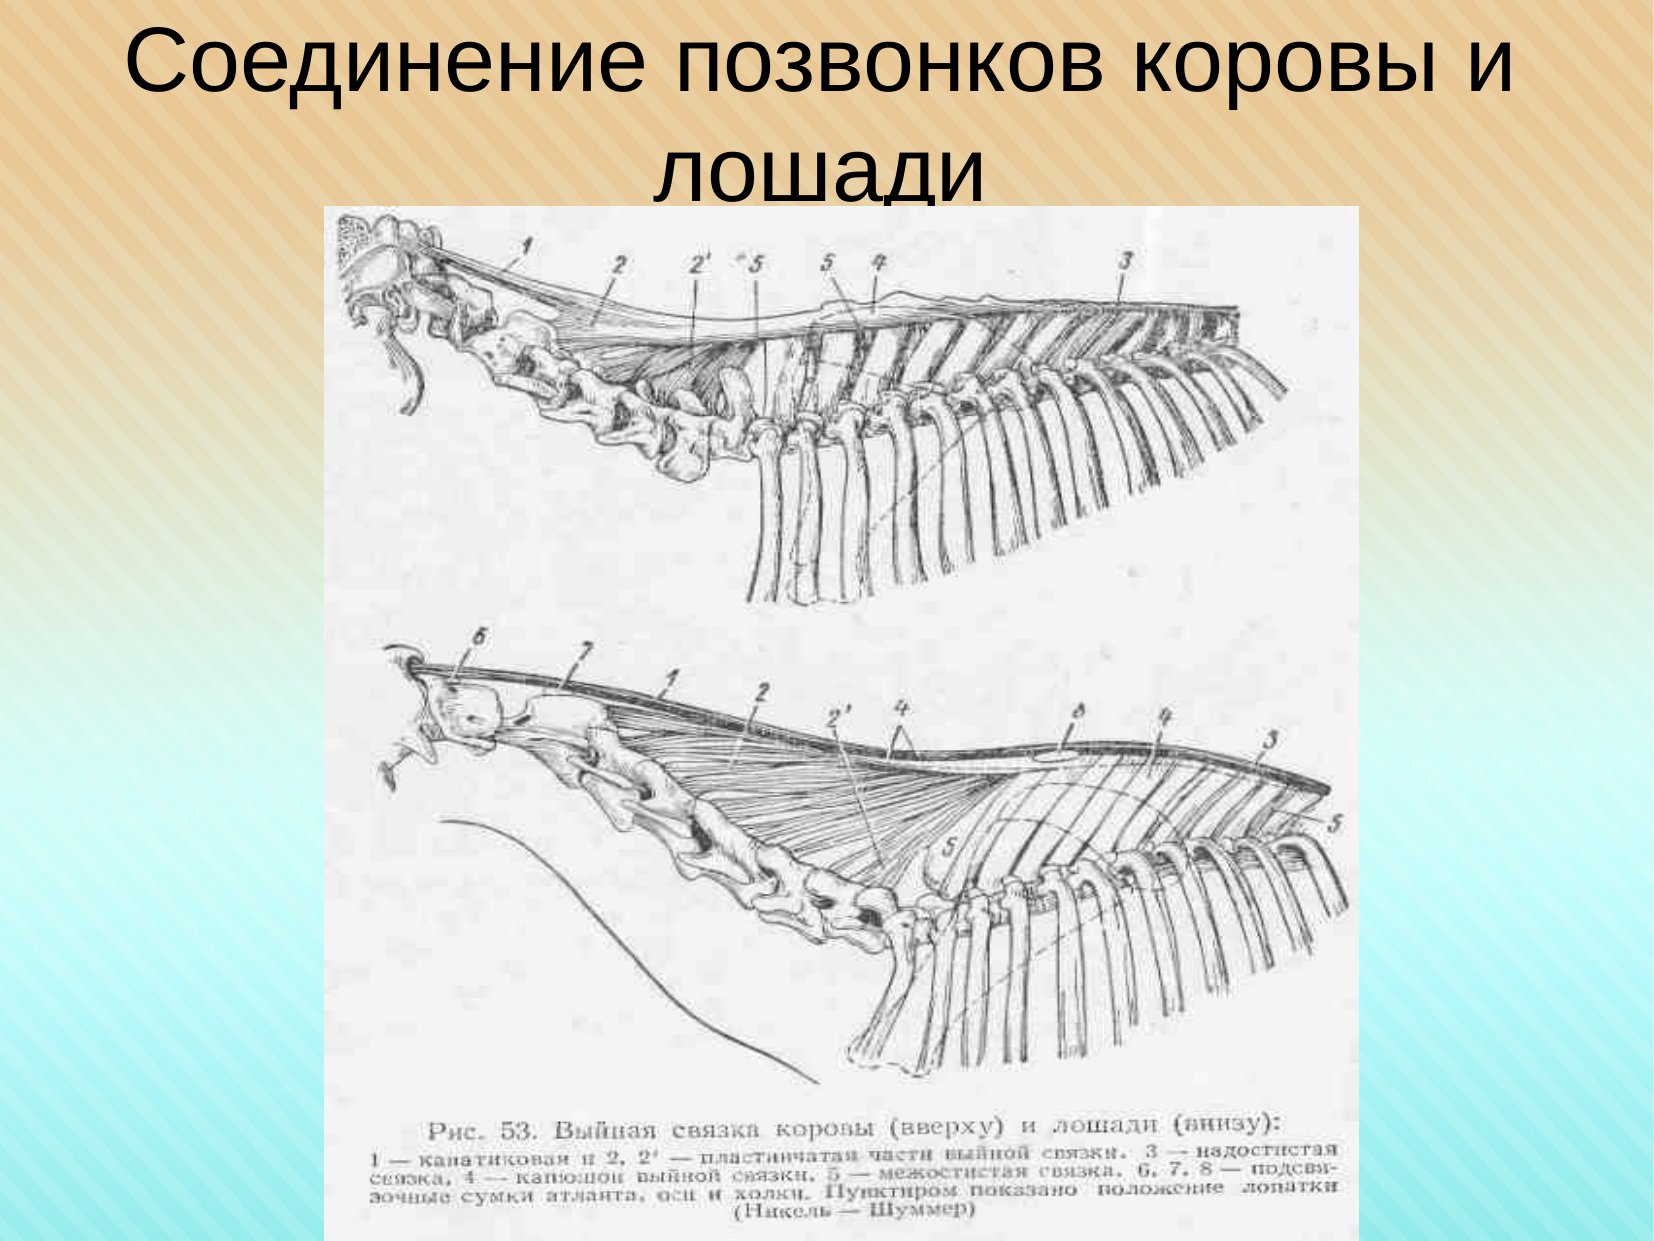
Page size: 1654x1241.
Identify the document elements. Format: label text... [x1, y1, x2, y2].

picture [324, 206, 1359, 1241]
title Соединение позвонков коровы и лошади [76, 0, 1565, 207]
